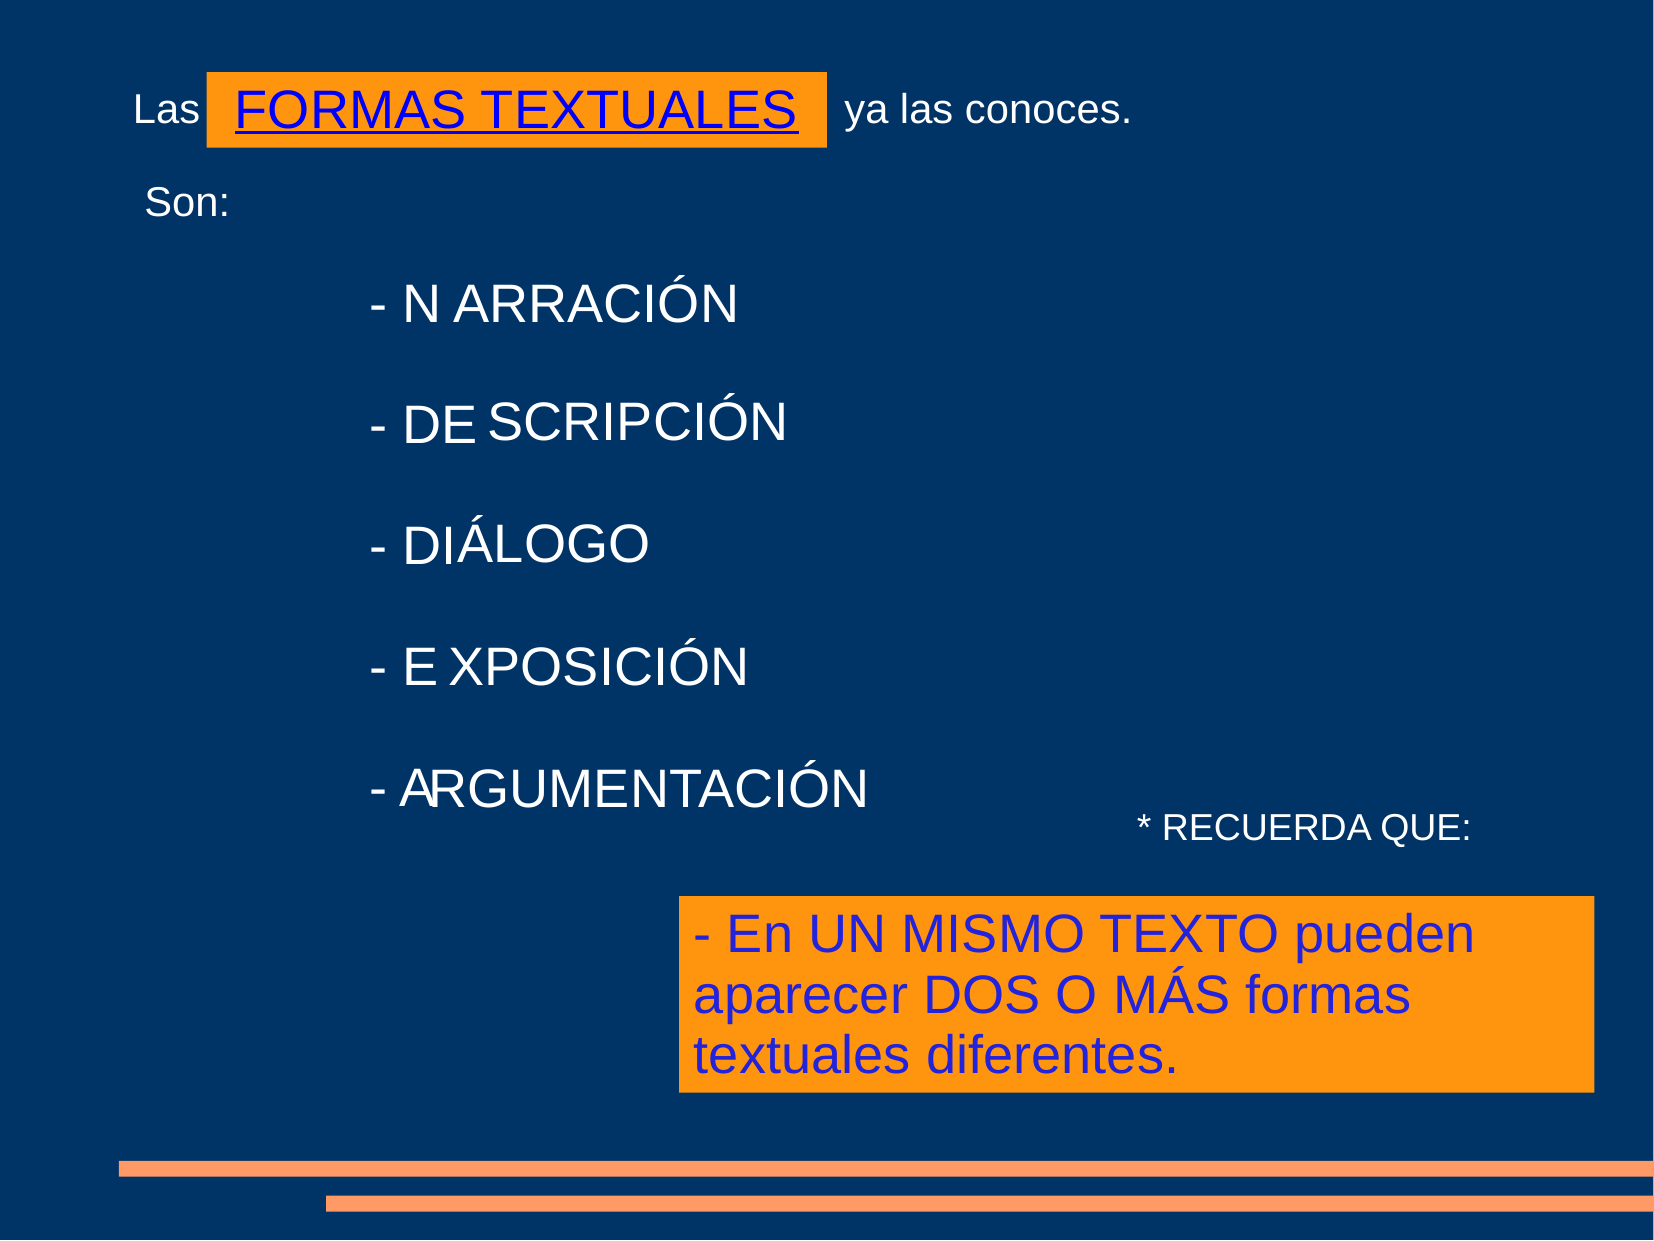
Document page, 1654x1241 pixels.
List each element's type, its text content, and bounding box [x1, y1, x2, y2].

text_box - En UN MISMO TEXTO pueden aparecer DOS O MÁS formas textuales diferentes. [679, 896, 1595, 1093]
text_box - N - DE - DI - E - A [354, 265, 1300, 826]
text_box XPOSICIÓN [433, 628, 789, 705]
text_box SCRIPCIÓN [472, 383, 827, 460]
text_box ÁLOGO [442, 506, 798, 582]
text_box FORMAS TEXTUALES [206, 72, 827, 148]
text_box ARRACIÓN [438, 265, 793, 342]
text_box RGUMENTACIÓN [413, 751, 886, 827]
text_box * RECUERDA QUE: [1122, 799, 1565, 857]
text_box Las ya las conoces. Son: [118, 78, 1329, 340]
